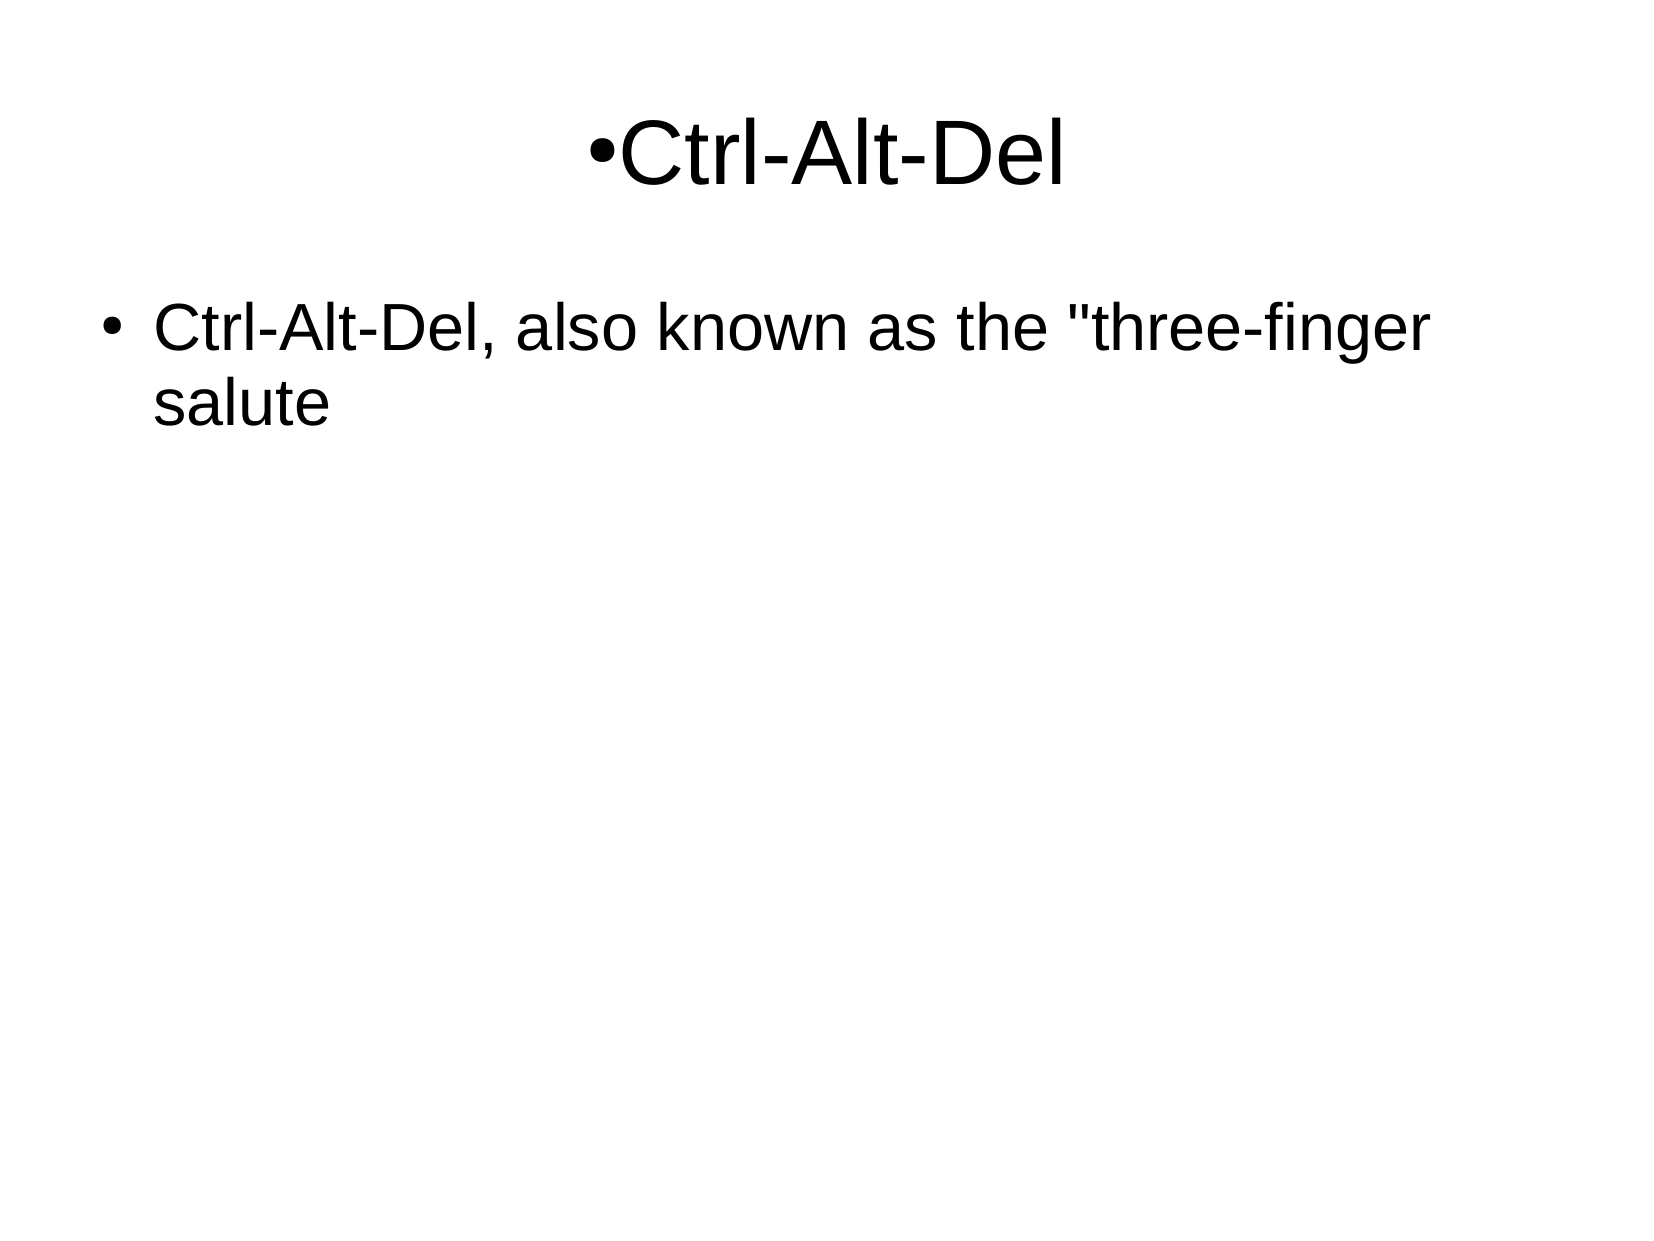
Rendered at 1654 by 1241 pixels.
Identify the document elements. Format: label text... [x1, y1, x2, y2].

title Ctrl-Alt-Del [82, 56, 1571, 250]
list Ctrl-Alt-Del, also known as the "three-finger salute [82, 290, 1571, 1109]
